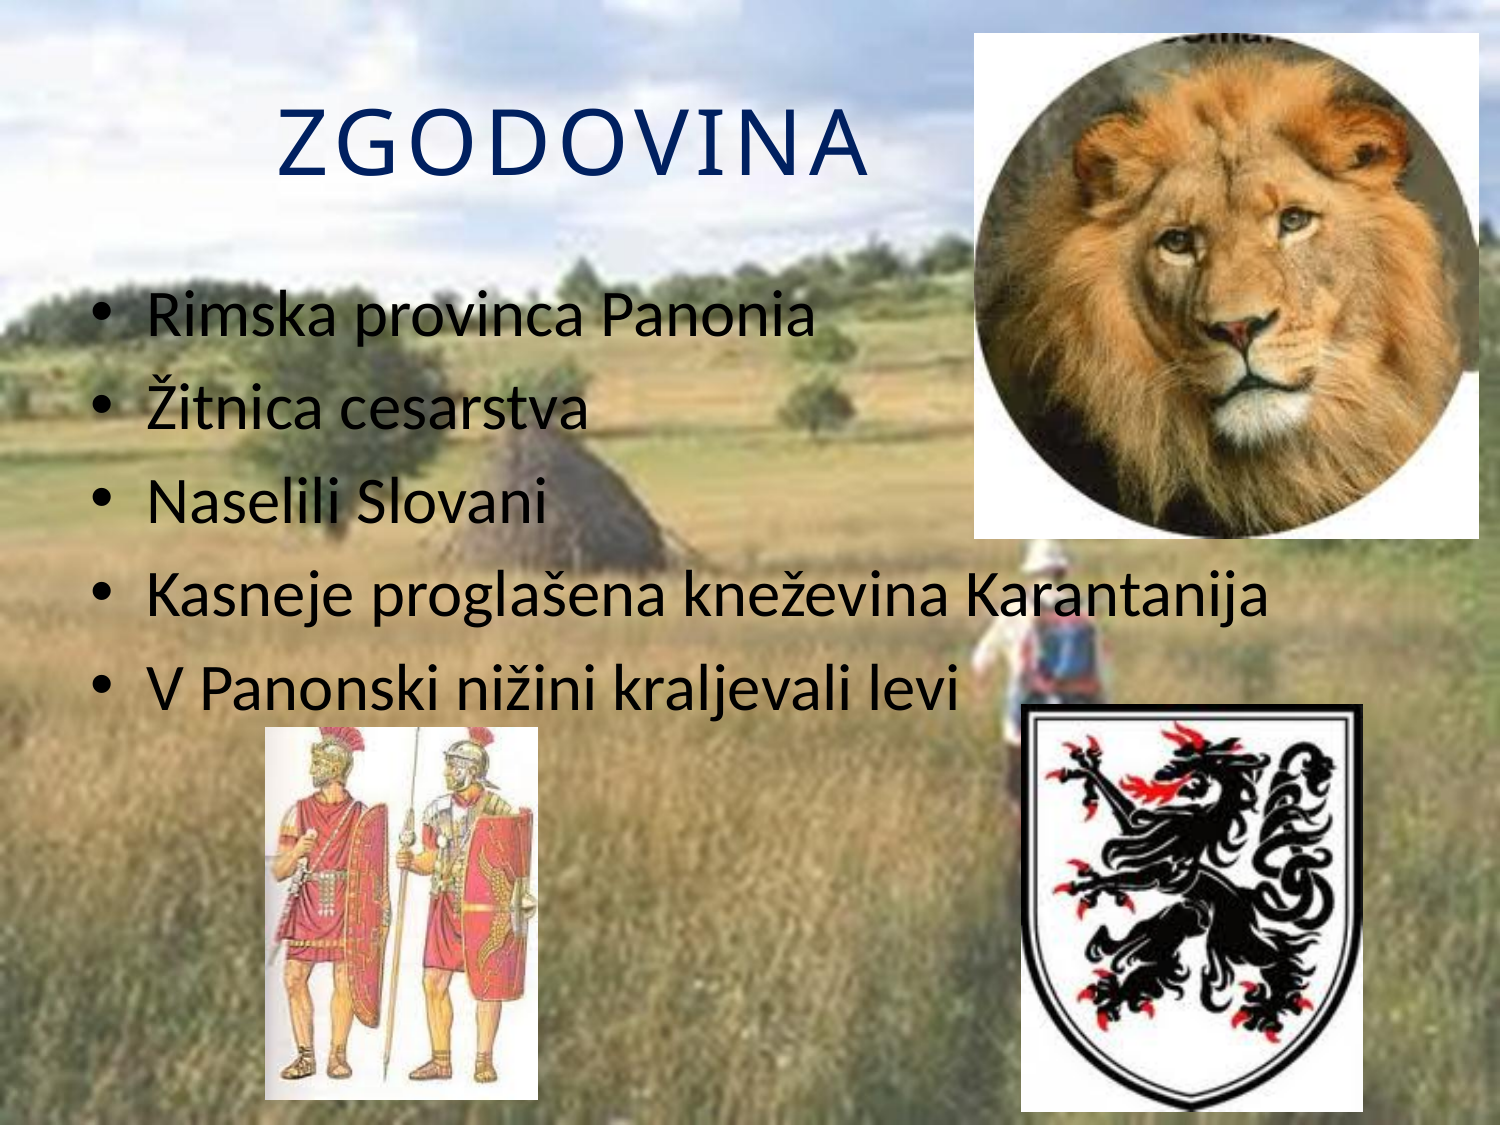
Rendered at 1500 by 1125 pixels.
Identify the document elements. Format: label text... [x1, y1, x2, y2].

picture [0, 0, 1500, 1125]
list Rimska provinca Panonia Žitnica cesarstva Naselili Slovani Kasneje proglašena kneževina Karantanija V Panonski nižini kraljevali levi [75, 262, 1425, 1005]
title ZGODOVINA [75, 45, 974, 233]
